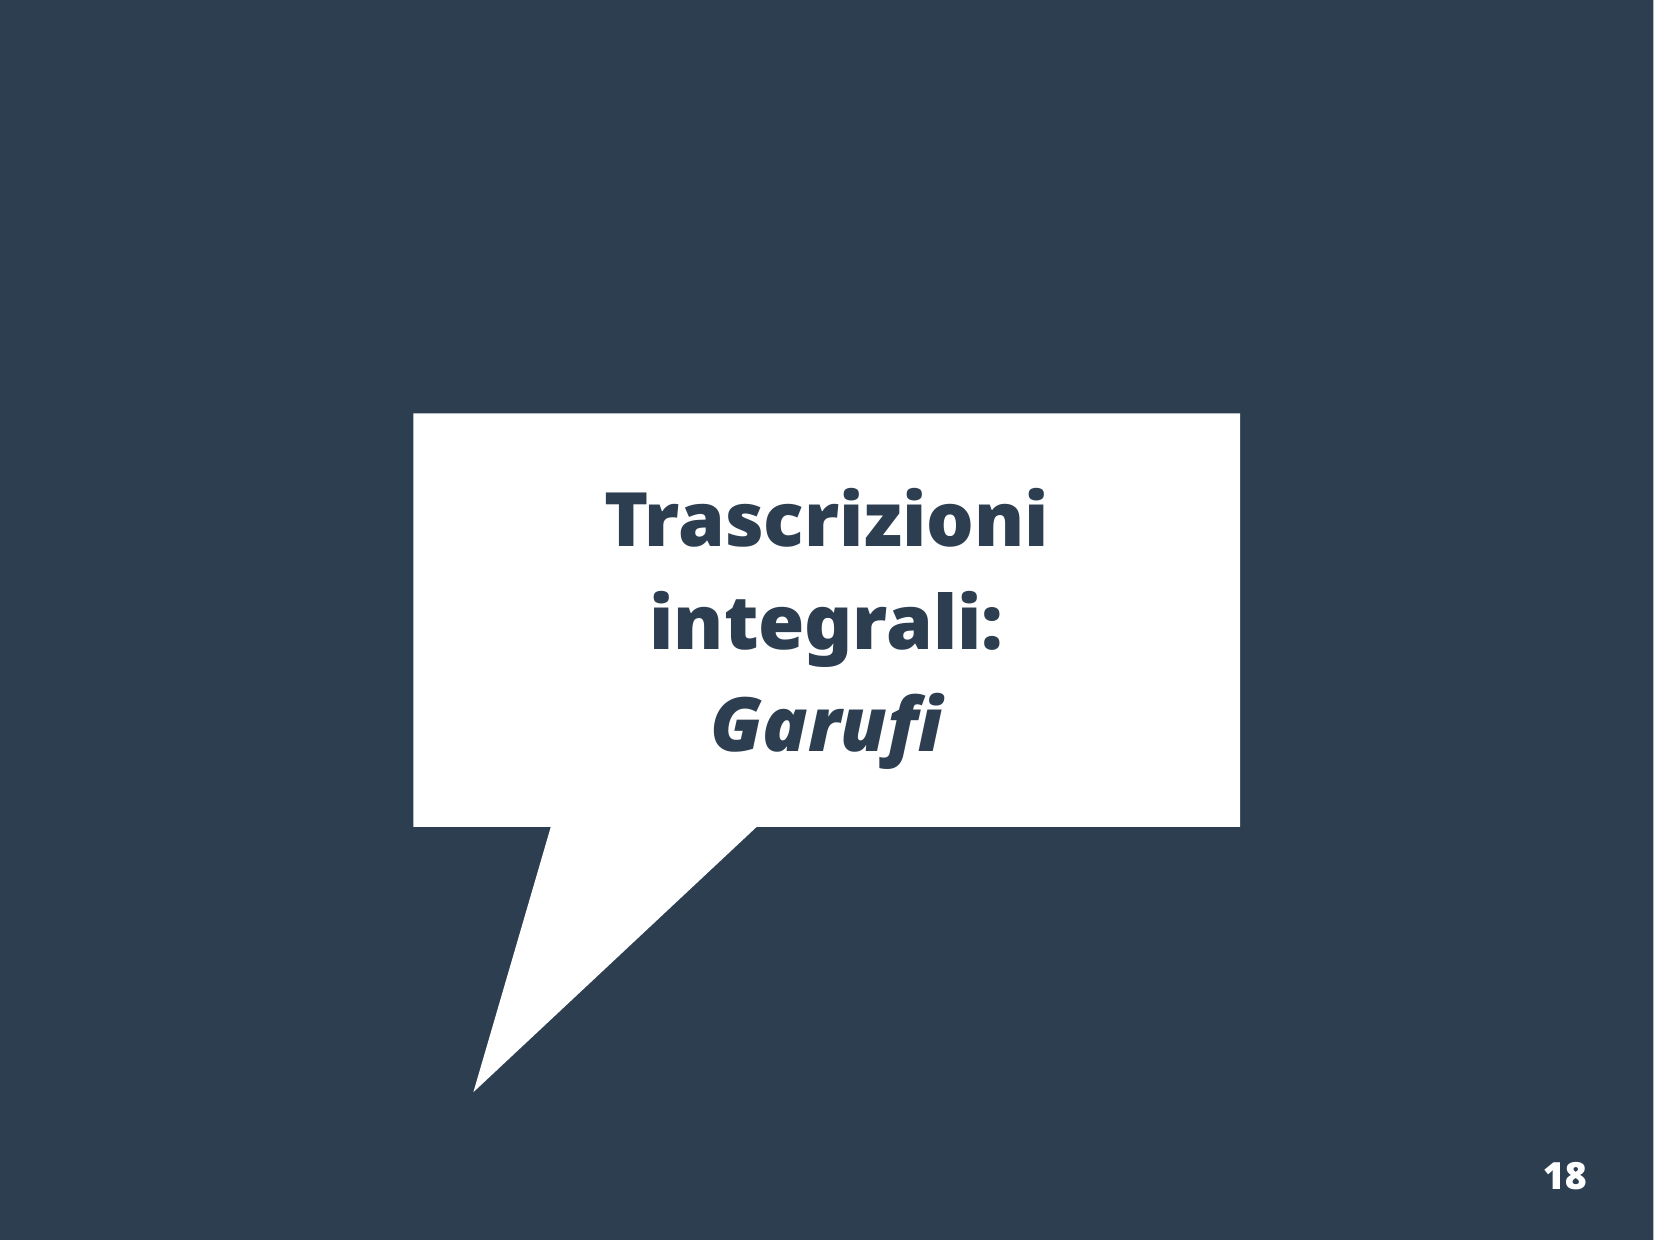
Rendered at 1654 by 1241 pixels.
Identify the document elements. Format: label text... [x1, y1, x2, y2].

title Trascrizioni integrali: Garufi [442, 442, 1211, 798]
